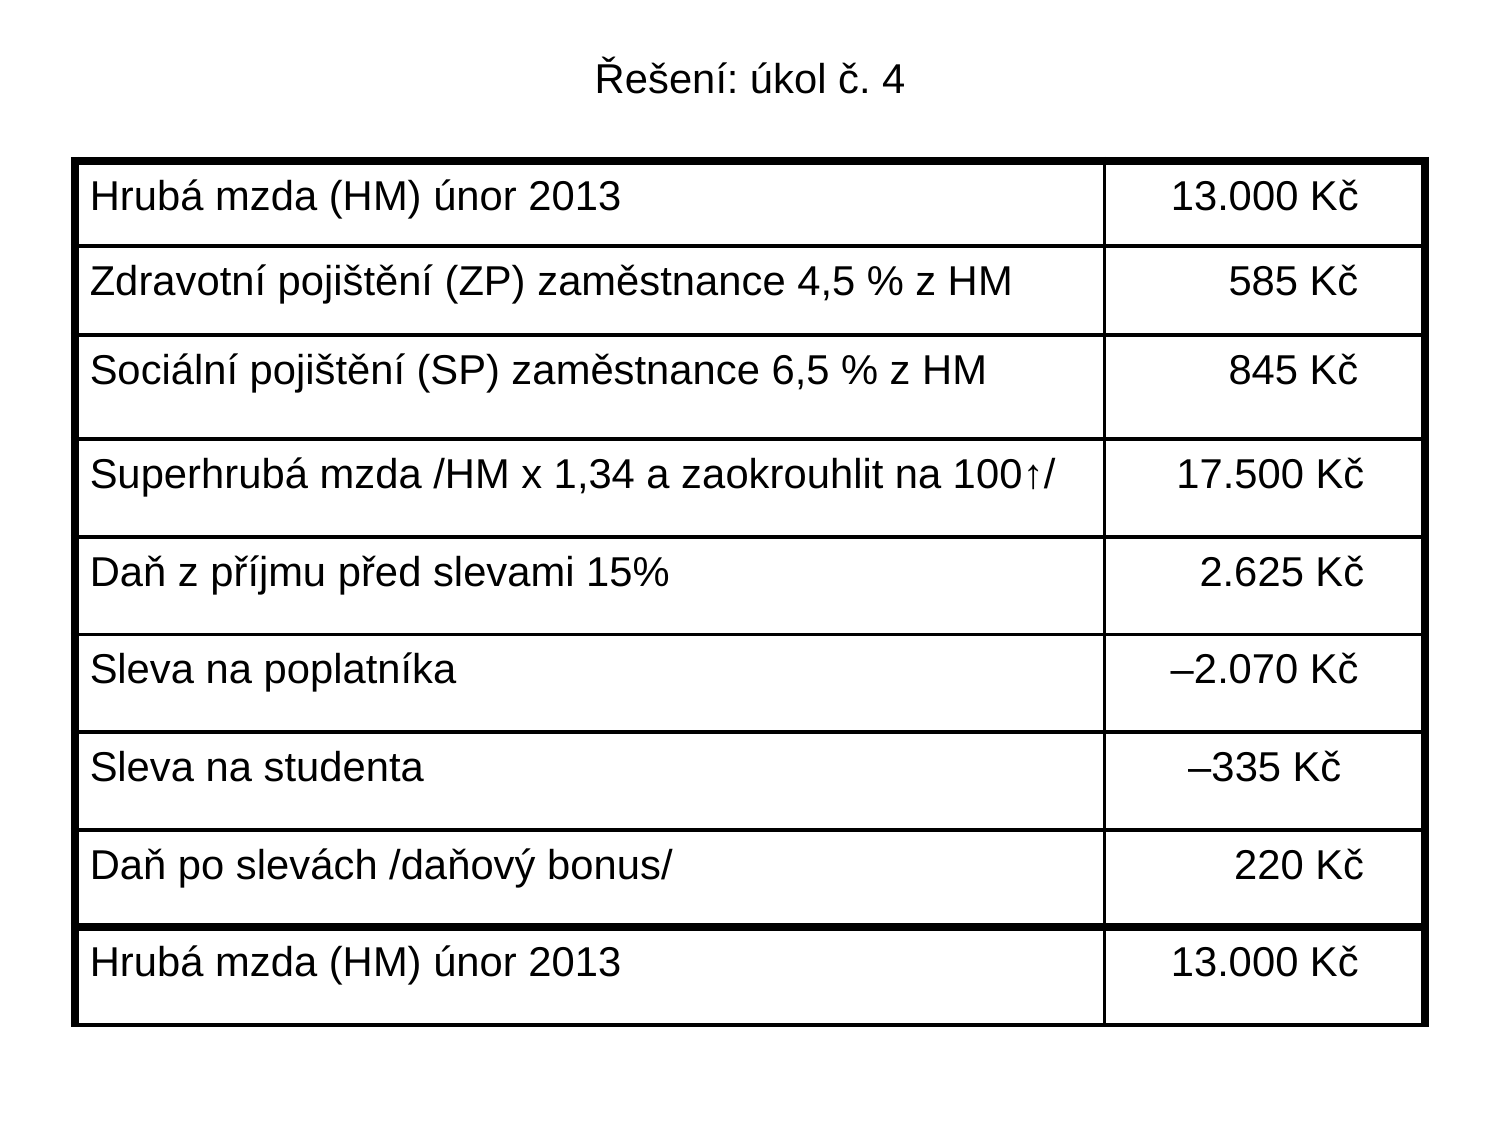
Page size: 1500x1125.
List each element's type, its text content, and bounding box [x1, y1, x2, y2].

table_cell 13.000 Kč [1106, 931, 1421, 1023]
table_cell Daň z příjmu před slevami 15% [79, 539, 1103, 633]
table_cell –335 Kč [1106, 734, 1421, 828]
table_cell 17.500 Kč [1106, 441, 1421, 535]
table_cell Sleva na poplatníka [79, 636, 1103, 730]
table_cell Daň po slevách /daňový bonus/ [79, 832, 1103, 923]
table_cell Hrubá mzda (HM) únor 2013 [79, 931, 1103, 1023]
table_cell 585 Kč [1106, 248, 1421, 333]
table_header 13.000 Kč [1106, 165, 1421, 244]
table_cell Sociální pojištění (SP) zaměstnance 6,5 % z HM [79, 337, 1103, 437]
table_cell Superhrubá mzda /HM x 1,34 a zaokrouhlit na 100↑/ [79, 441, 1103, 535]
table_cell 220 Kč [1106, 832, 1421, 923]
table_cell 845 Kč [1106, 337, 1421, 437]
table_cell Zdravotní pojištění (ZP) zaměstnance 4,5 % z HM [79, 248, 1103, 333]
title Řešení: úkol č. 4 [75, 45, 1426, 114]
table_cell Sleva na studenta [79, 734, 1103, 828]
table_header Hrubá mzda (HM) únor 2013 [79, 165, 1103, 244]
table_cell 2.625 Kč [1106, 539, 1421, 633]
table_cell –2.070 Kč [1106, 636, 1421, 730]
